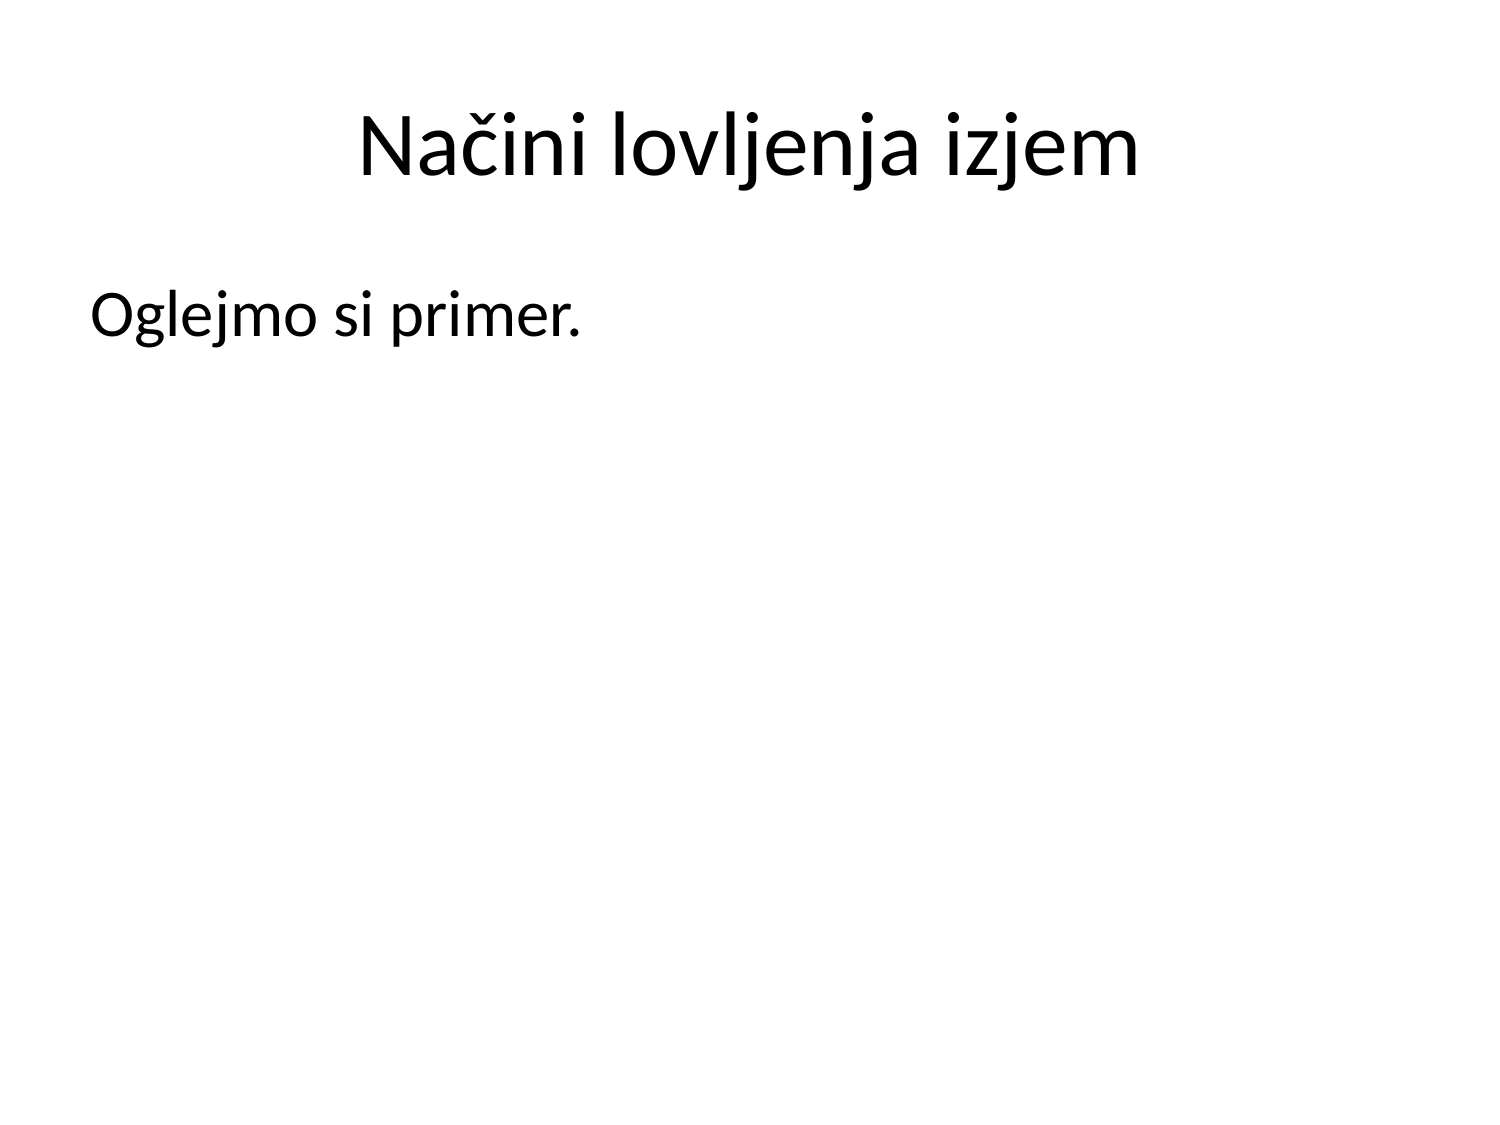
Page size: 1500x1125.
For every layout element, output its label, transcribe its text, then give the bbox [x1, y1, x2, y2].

title Načini lovljenja izjem [75, 45, 1425, 233]
list Oglejmo si primer. [75, 262, 1425, 1005]
